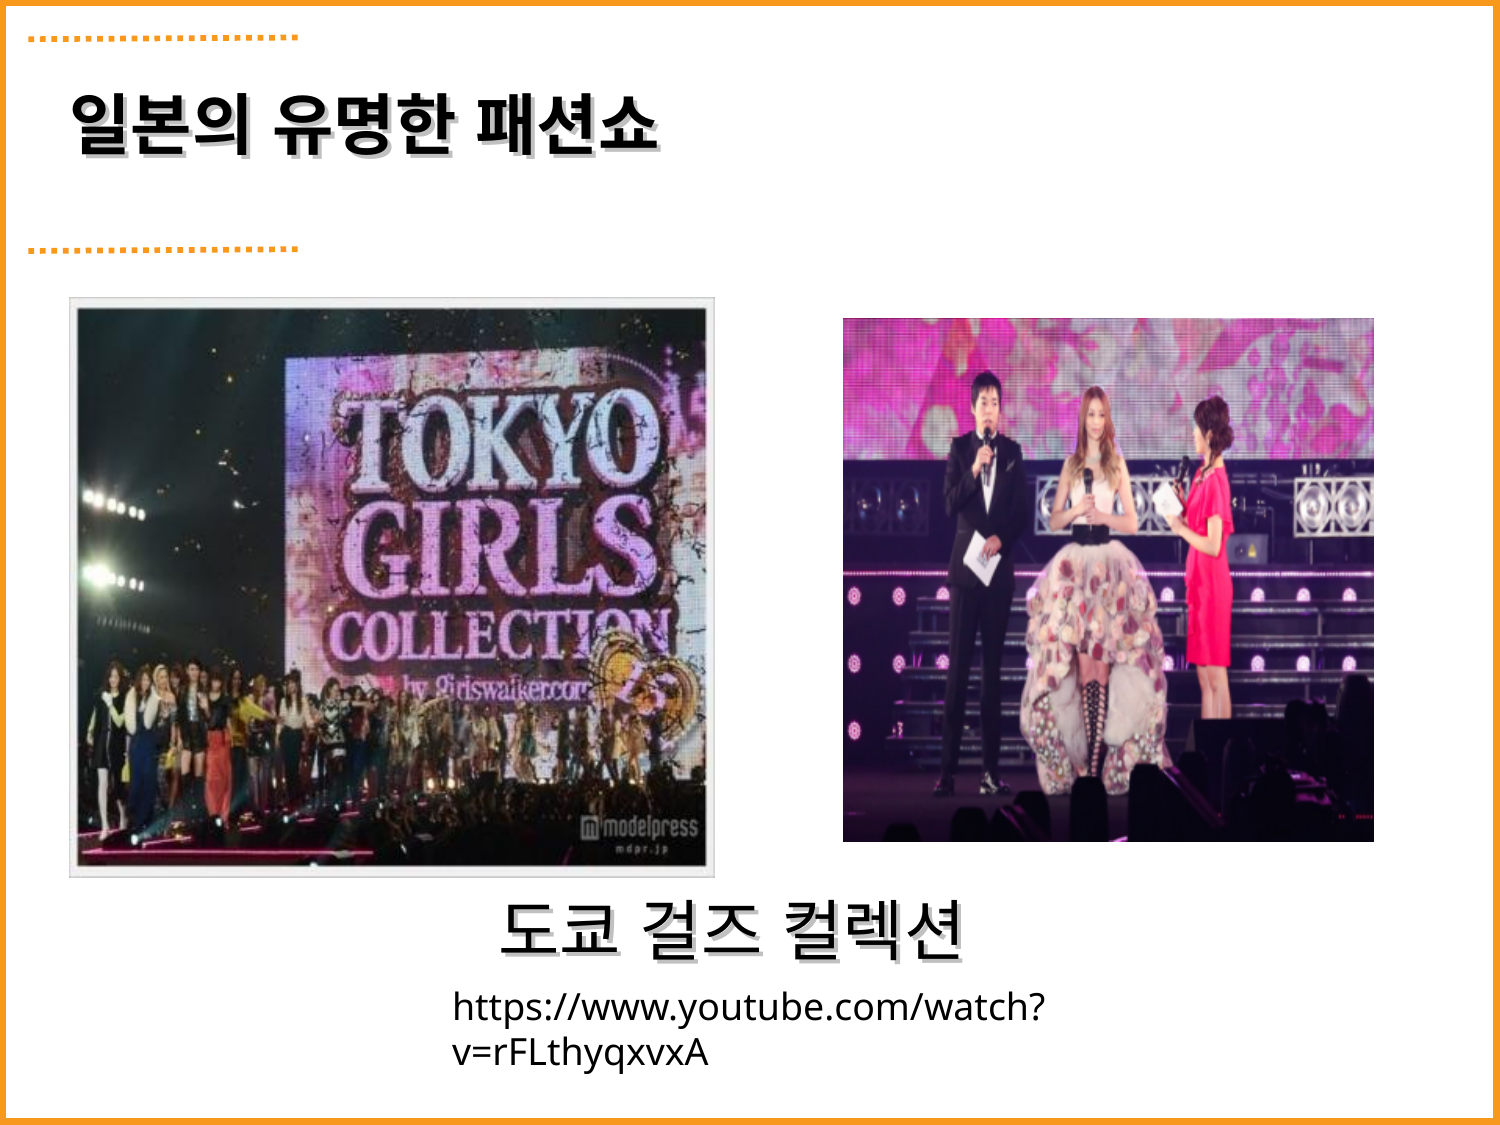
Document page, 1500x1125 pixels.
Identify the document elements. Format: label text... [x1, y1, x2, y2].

text_box 일본의 유명한 패션쇼 [54, 75, 824, 172]
picture [843, 318, 1374, 842]
picture [69, 297, 715, 878]
text_box https://www.youtube.com/watch?v=rFLthyqxvxA [437, 975, 1096, 1080]
text_box 도쿄 걸즈 컬렉션 [483, 881, 1058, 975]
